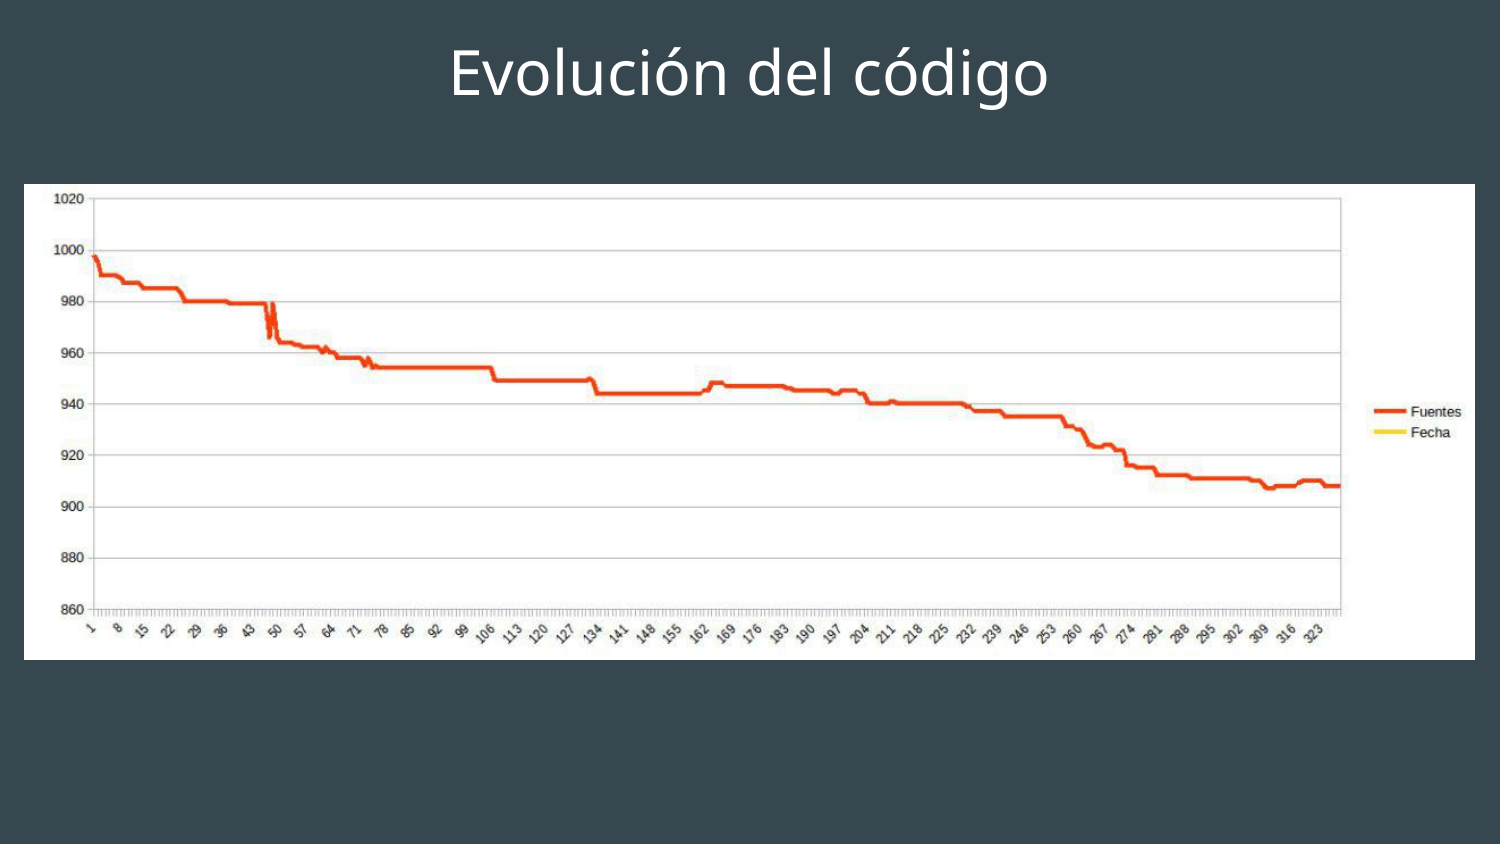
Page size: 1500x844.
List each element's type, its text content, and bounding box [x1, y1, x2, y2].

title Evolución del código [51, 17, 1449, 112]
picture [24, 184, 1475, 660]
